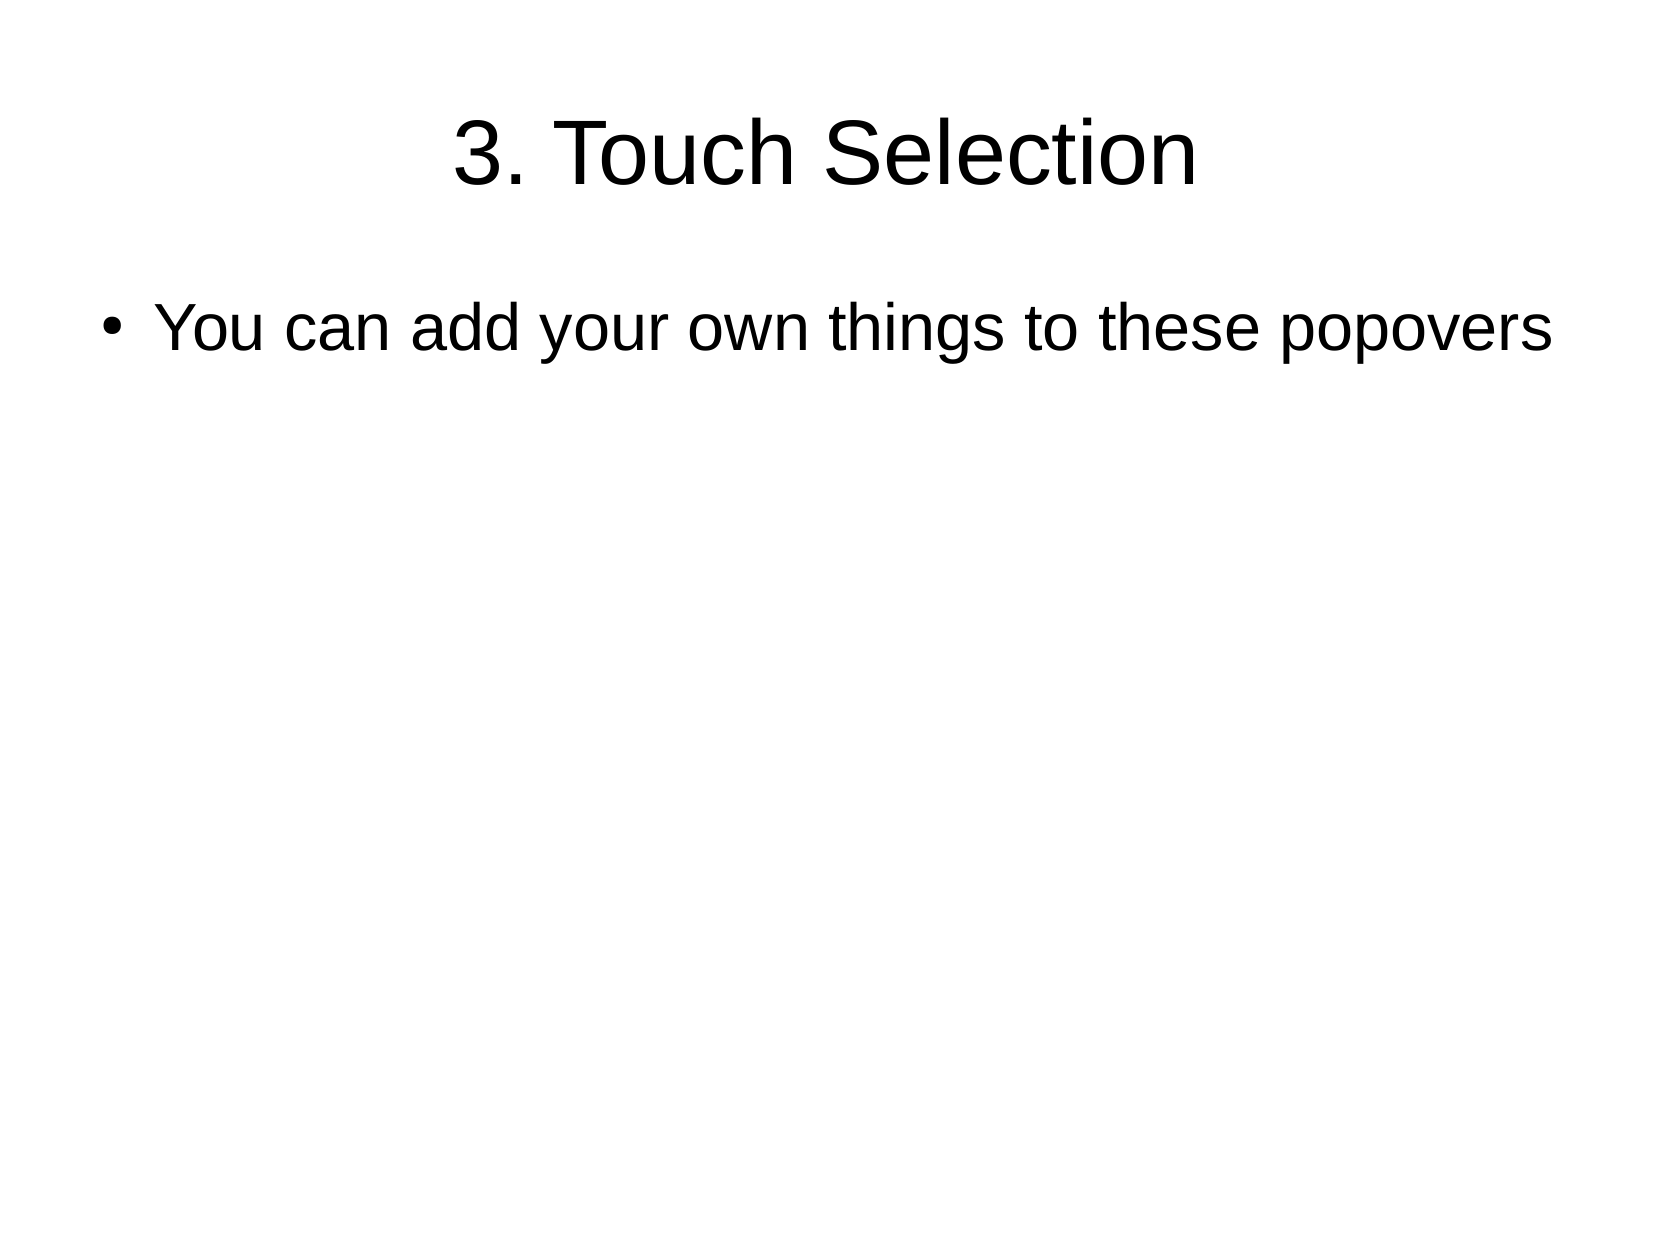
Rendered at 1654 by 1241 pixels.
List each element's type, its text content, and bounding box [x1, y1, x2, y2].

title 3. Touch Selection [82, 49, 1571, 257]
list You can add your own things to these popovers [82, 290, 1571, 1010]
